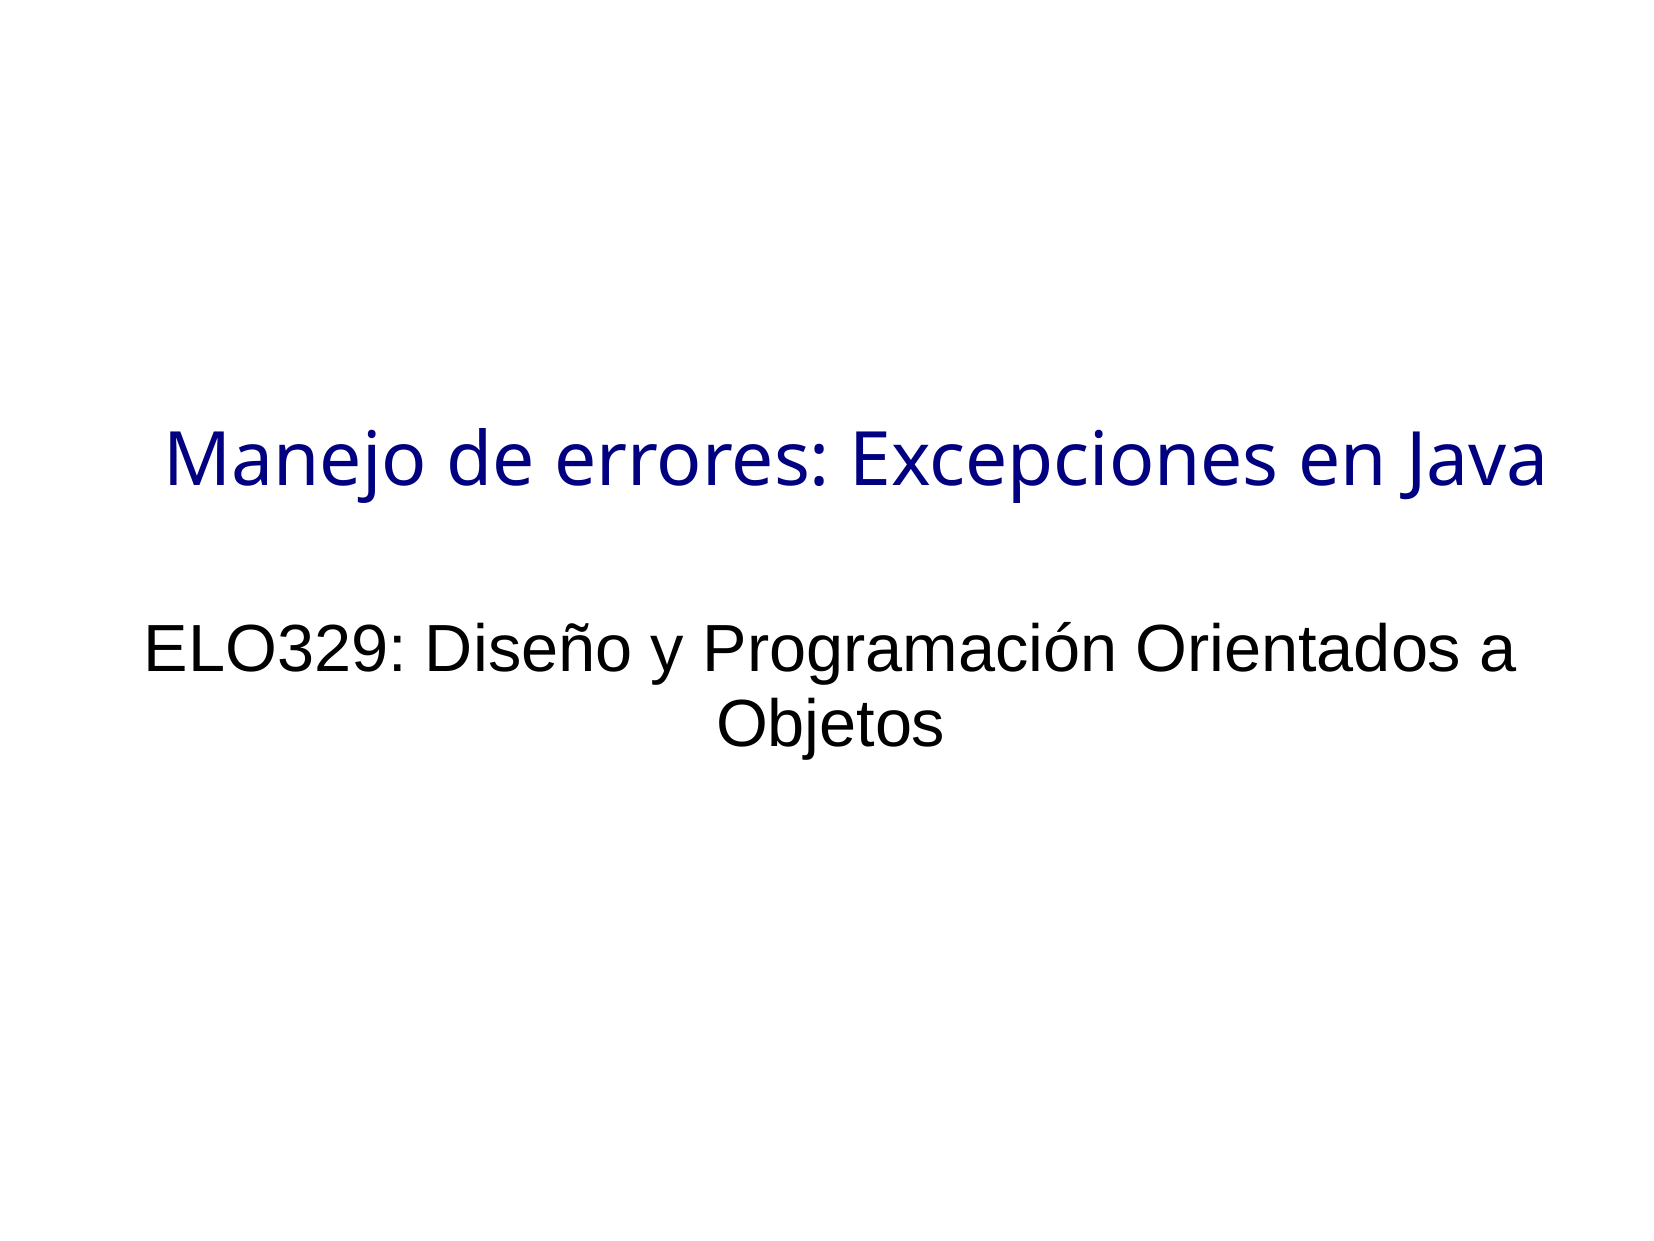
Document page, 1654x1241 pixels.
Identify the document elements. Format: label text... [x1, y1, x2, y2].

title Manejo de errores: Excepciones en Java [112, 386, 1601, 526]
subtitle ELO329: Diseño y Programación Orientados a Objetos [86, 562, 1576, 959]
